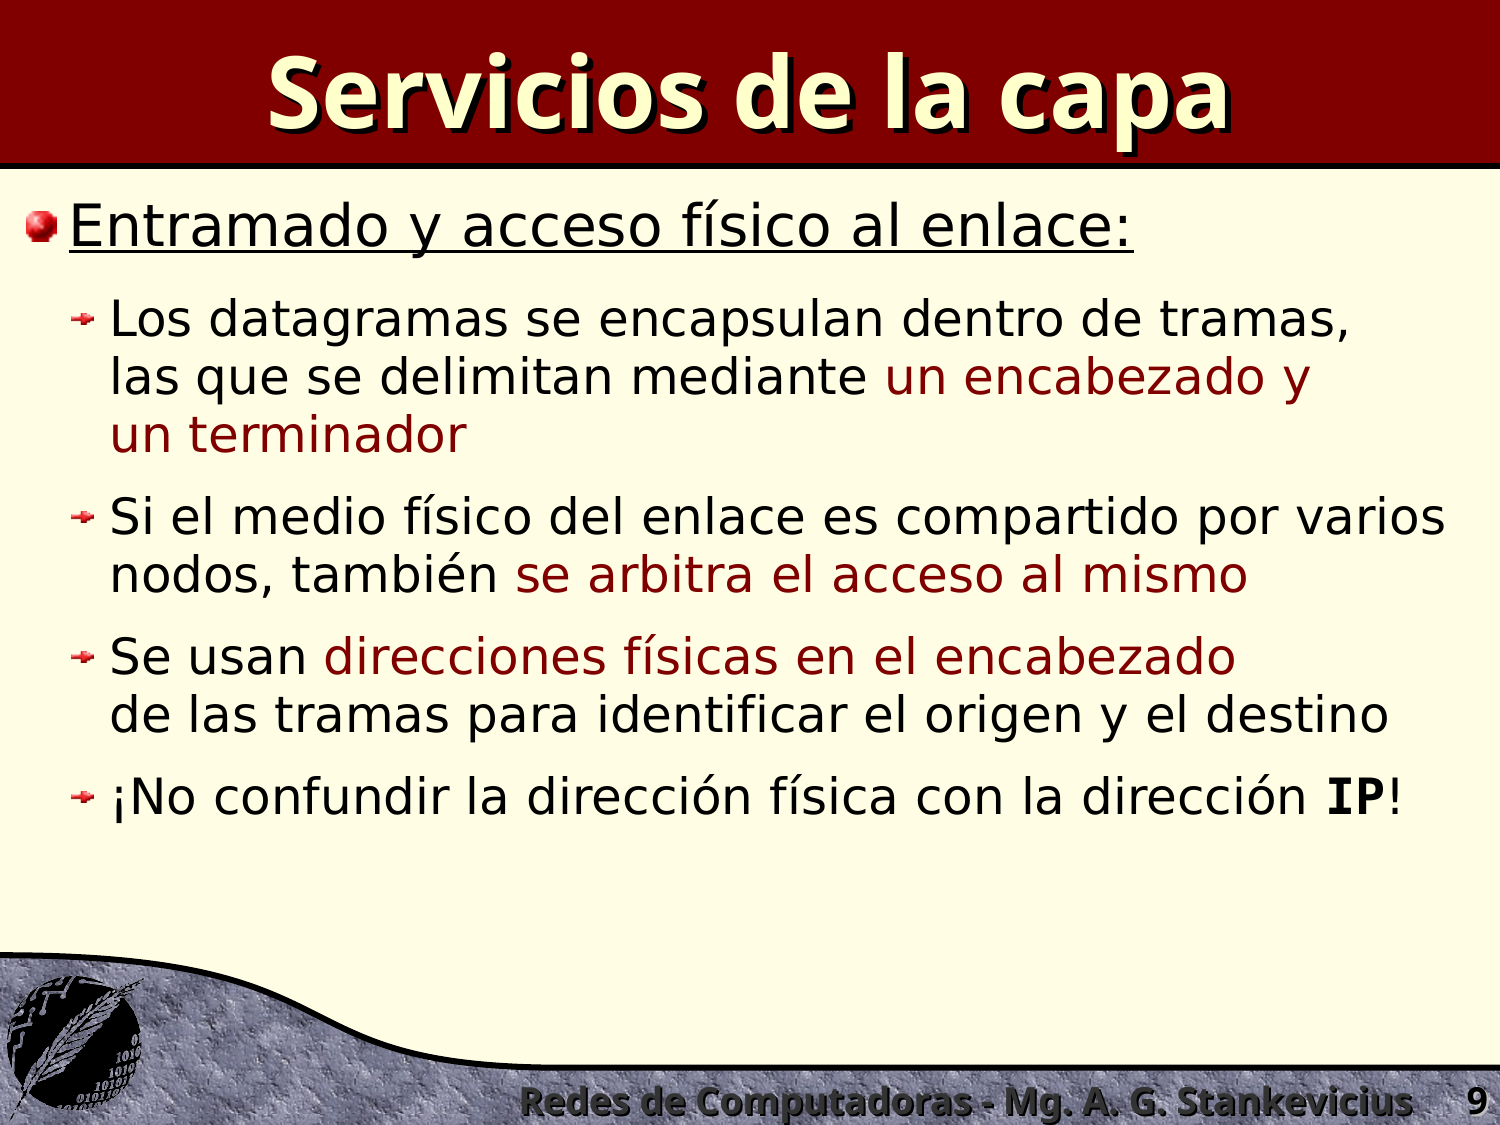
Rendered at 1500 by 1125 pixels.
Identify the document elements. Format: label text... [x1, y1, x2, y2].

picture [0, 959, 1500, 1125]
title Servicios de la capa [15, 5, 1485, 160]
picture [1047, 1100, 1054, 1110]
picture [790, 1100, 795, 1110]
list Entramado y acceso físico al enlace: Los datagramas se encapsulan dentro de tramas, las que se delimitan mediante un encabezado y un terminador Si el medio físico del enlace es compartido por varios nodos, también se arbitra el acceso al mismo Se usan direcciones físicas en el encabezado de las tramas para identificar el origen y el destino ¡No confundir la dirección física con la dirección IP! [11, 192, 1486, 921]
